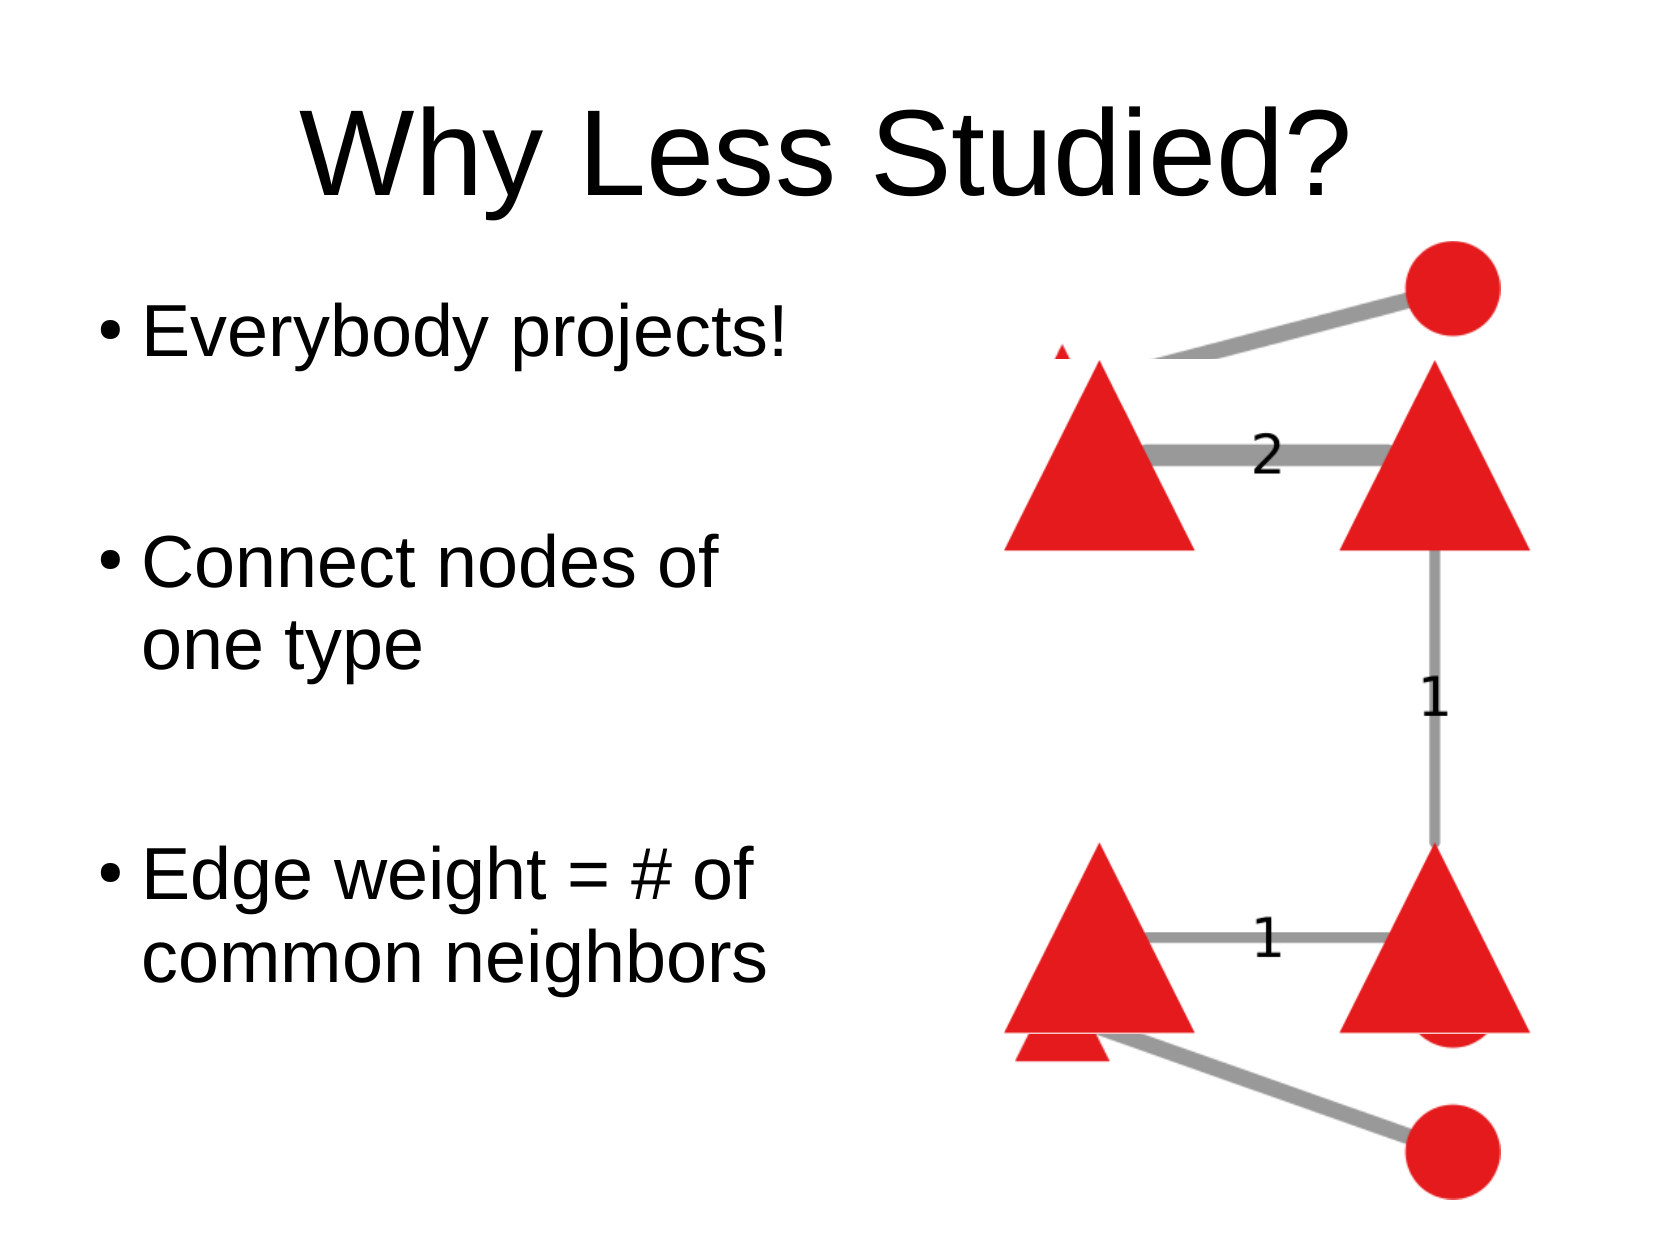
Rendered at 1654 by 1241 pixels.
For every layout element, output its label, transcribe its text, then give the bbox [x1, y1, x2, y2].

list Everybody projects! Connect nodes of one type Edge weight = # of common neighbors [82, 290, 809, 1010]
picture [1004, 241, 1531, 1201]
title Why Less Studied? [82, 49, 1571, 257]
